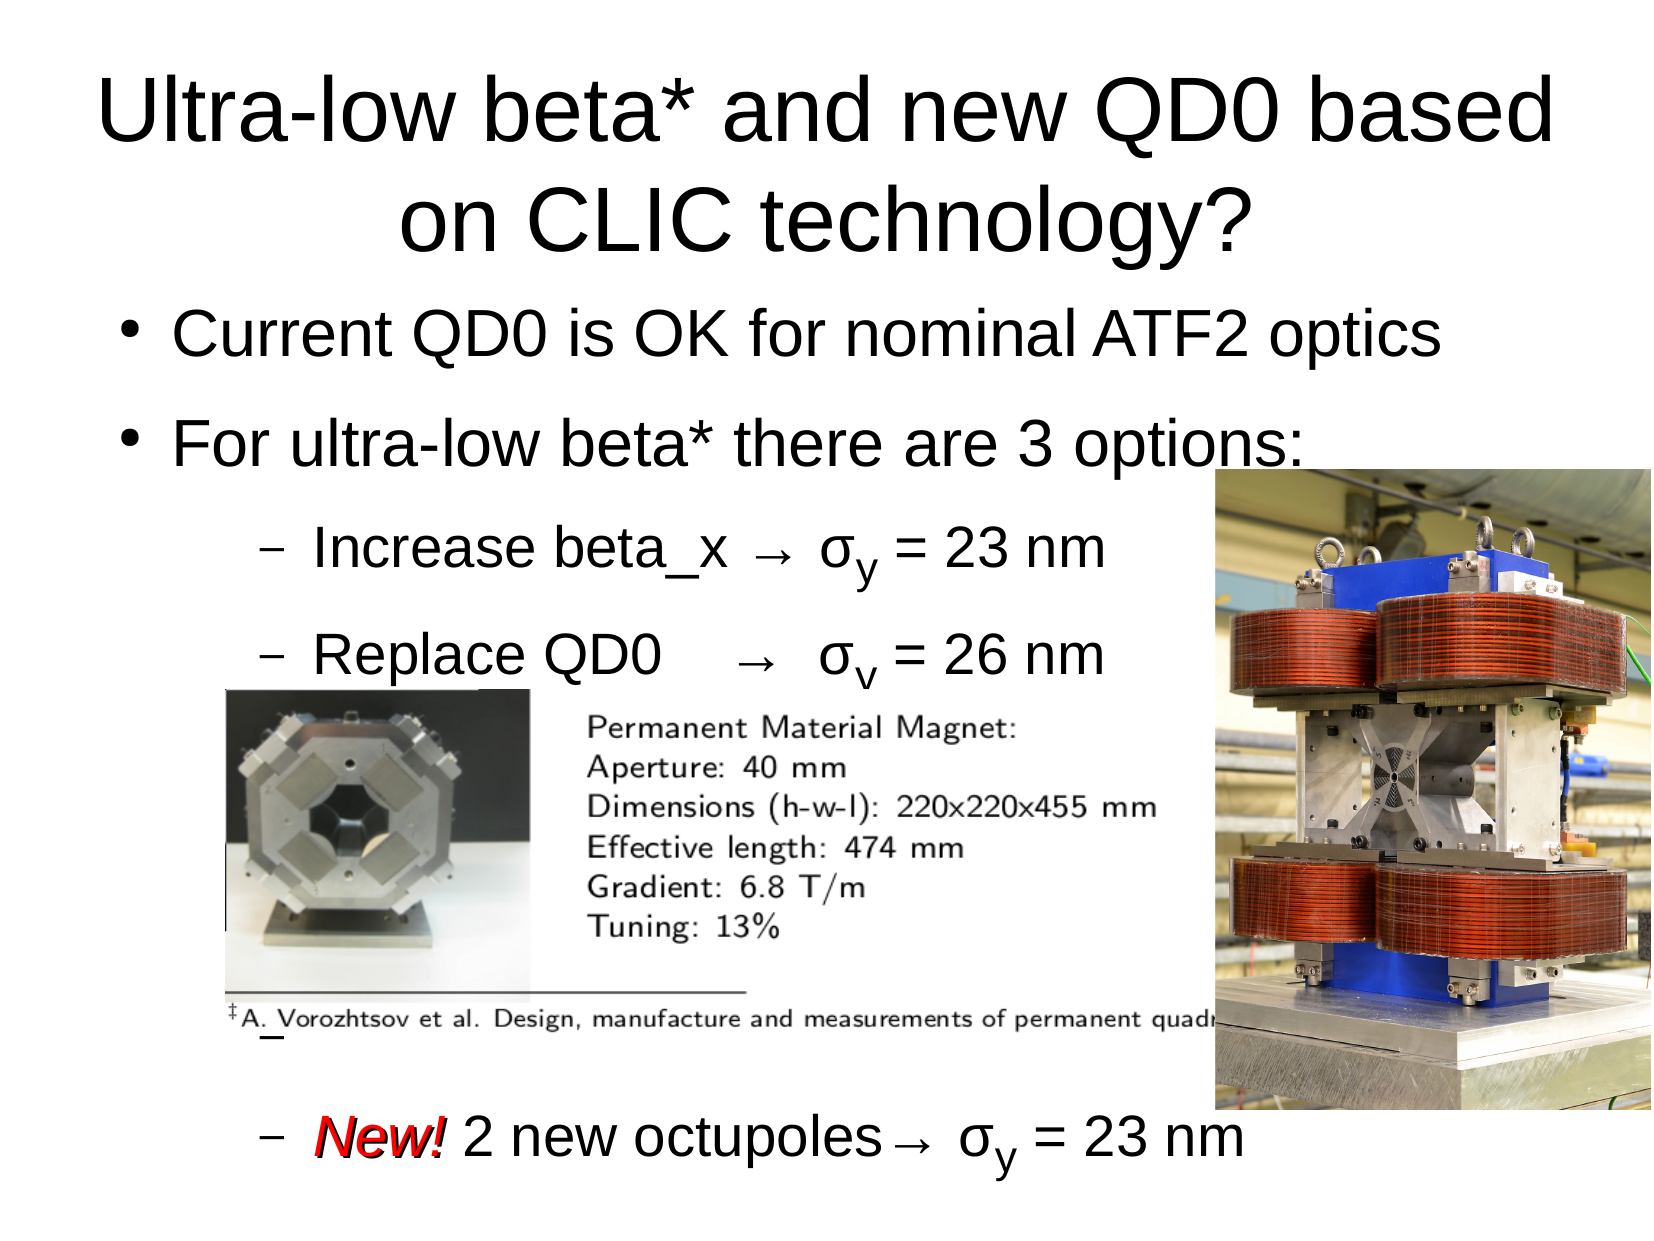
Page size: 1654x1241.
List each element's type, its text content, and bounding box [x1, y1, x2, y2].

picture [225, 469, 1651, 1111]
list Current QD0 is OK for nominal ATF2 optics For ultra-low beta* there are 3 options: Increase beta_x → σy = 23 nm Replace QD0 → σy = 26 nm New! 2 new octupoles→ σy = 23 nm [82, 290, 1538, 1216]
title Ultra-low beta* and new QD0 based on CLIC technology? [82, 49, 1571, 257]
